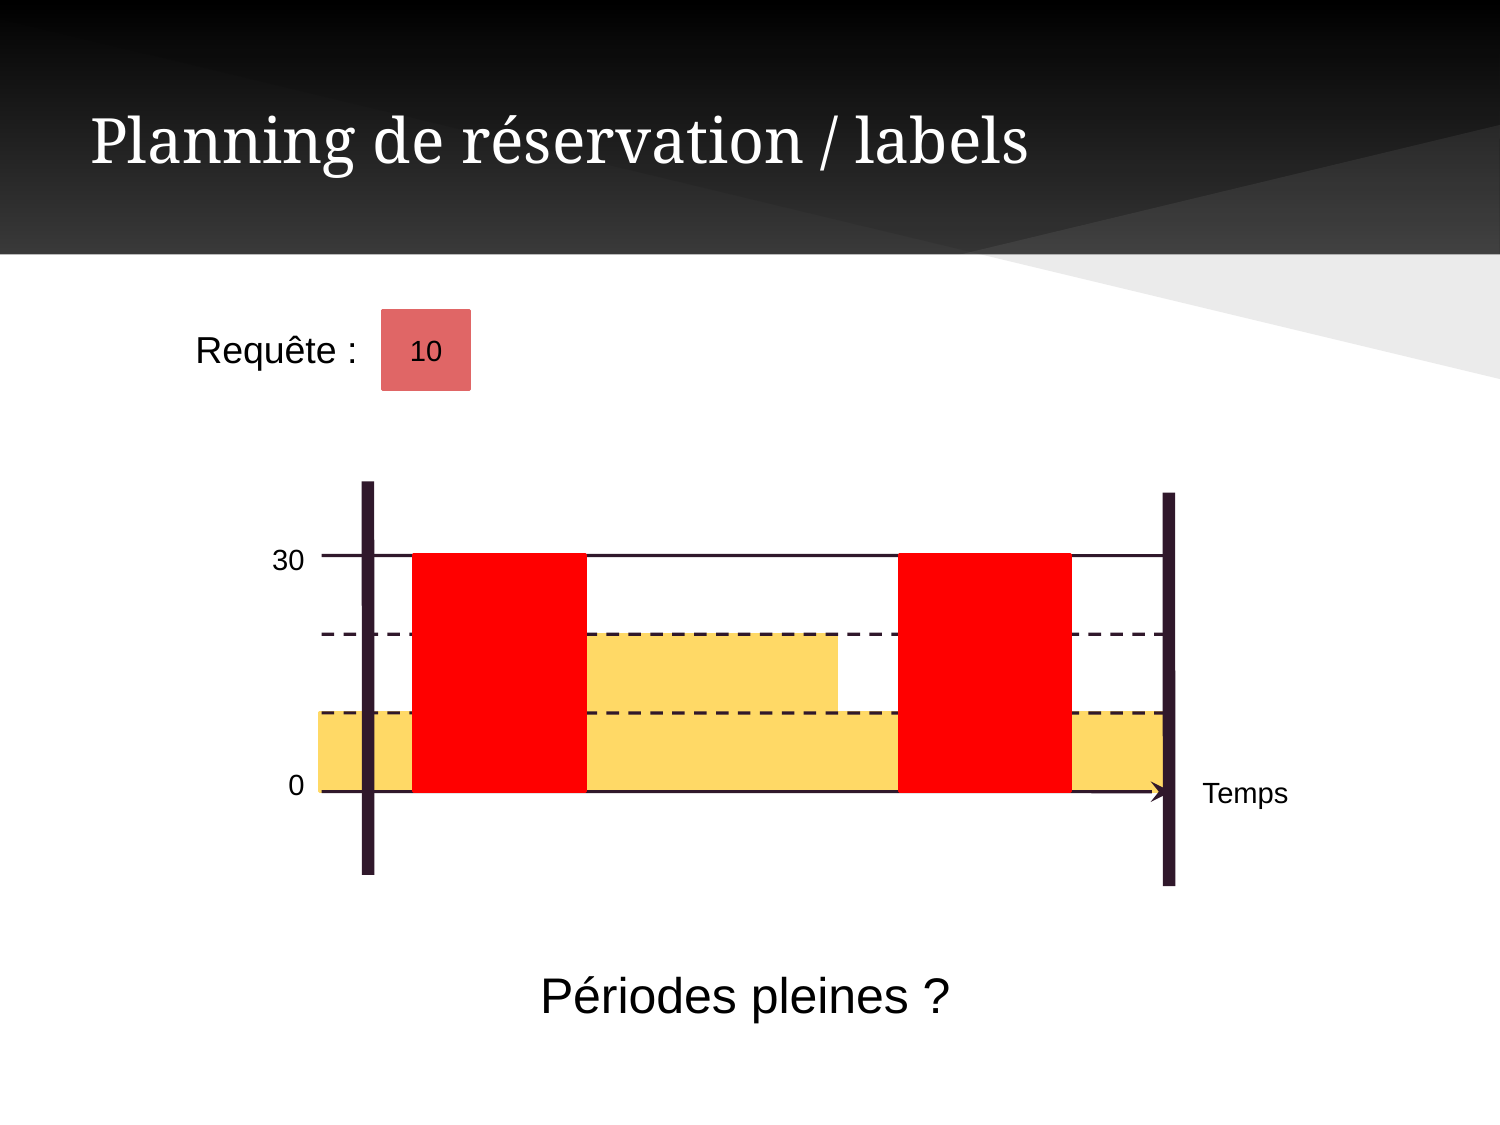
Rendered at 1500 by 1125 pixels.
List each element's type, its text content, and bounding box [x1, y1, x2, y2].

text_box 10 [382, 310, 470, 390]
text_box Requête : [180, 310, 1005, 398]
text_box [375, 554, 1162, 792]
text_box Périodes pleines ? [472, 949, 1019, 1028]
text_box 30 [211, 526, 320, 584]
text_box Temps [1187, 759, 1320, 801]
text_box [319, 712, 361, 792]
text_box 0 [211, 751, 320, 809]
title Planning de réservation / labels [75, 45, 1425, 233]
